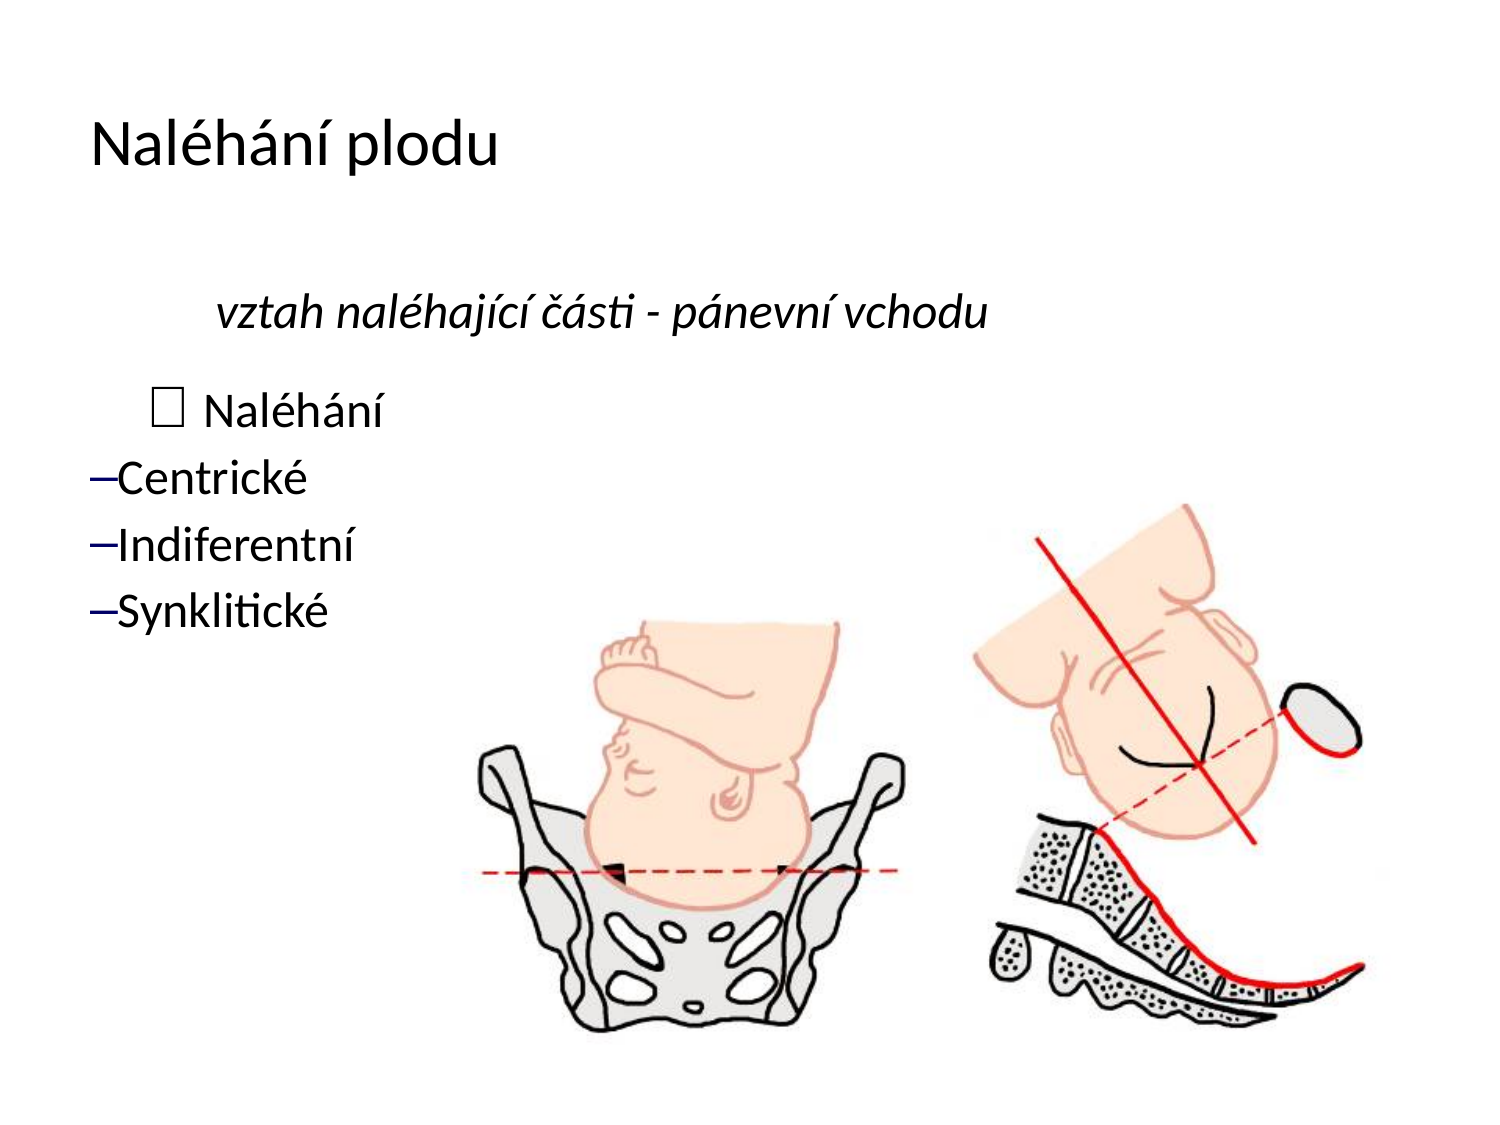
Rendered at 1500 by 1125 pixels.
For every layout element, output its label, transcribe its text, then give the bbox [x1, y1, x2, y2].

title Naléhání plodu [75, 45, 1425, 233]
picture [963, 1005, 1400, 1047]
list vztah naléhající části - pánevní vchodu  Naléhání Centrické Indiferentní Synklitické [75, 262, 1436, 1005]
picture [437, 1005, 945, 1077]
